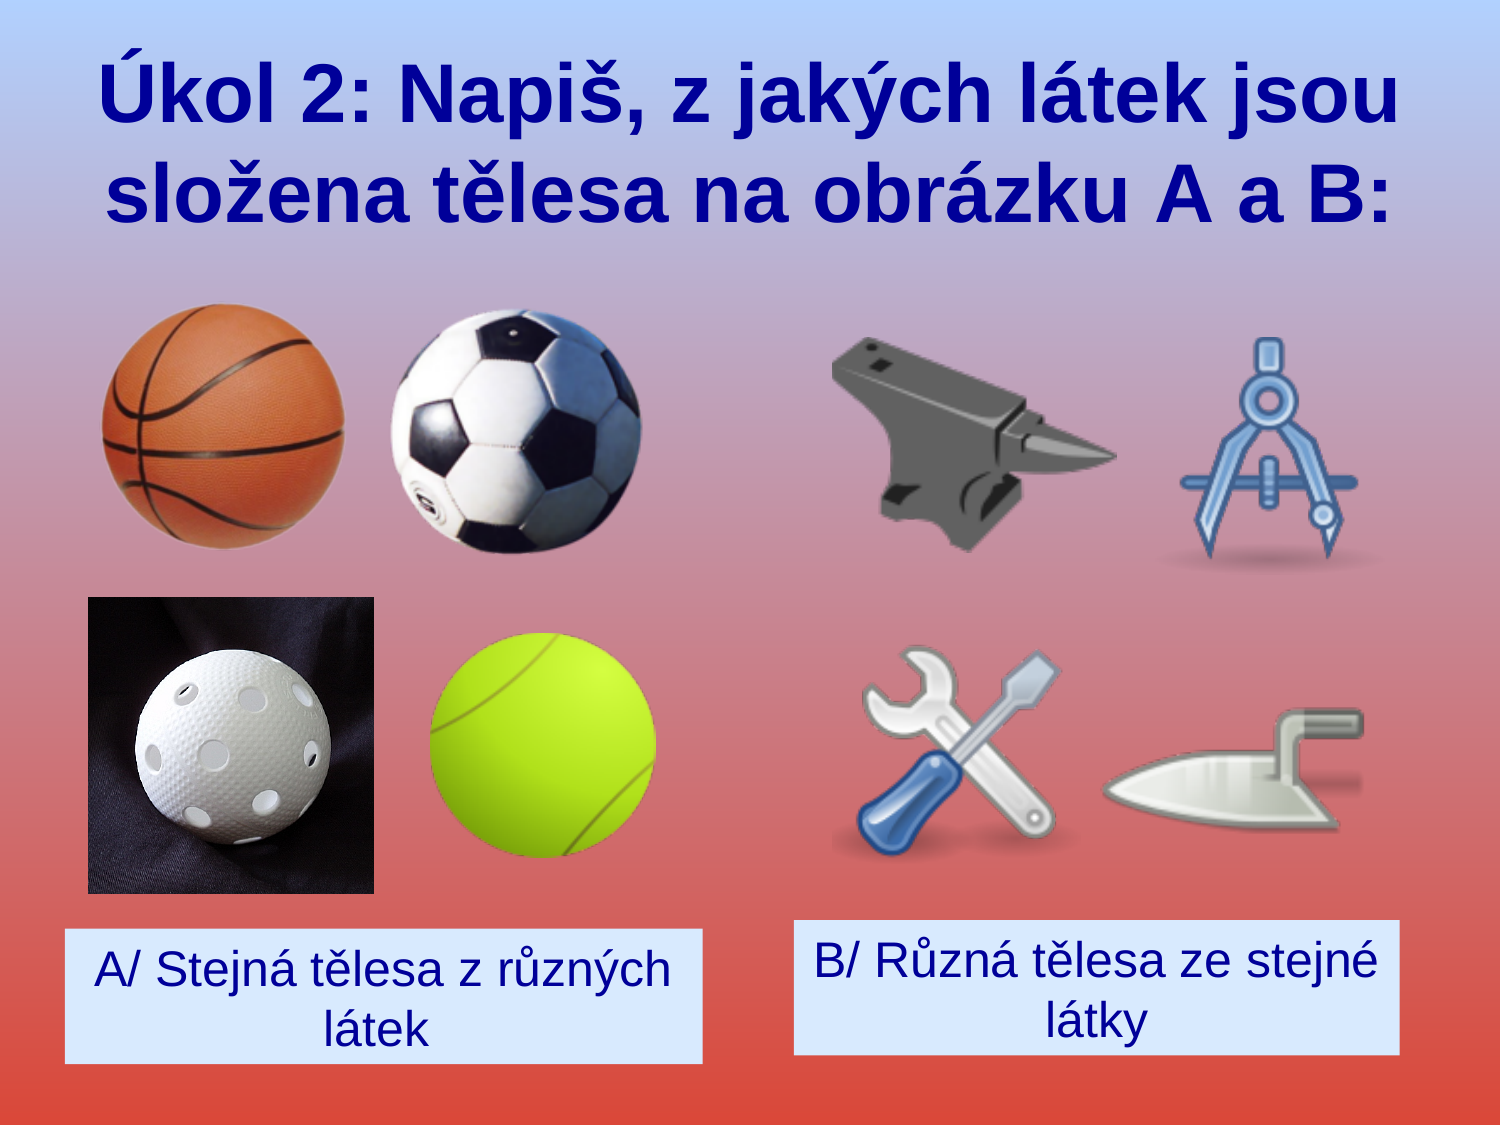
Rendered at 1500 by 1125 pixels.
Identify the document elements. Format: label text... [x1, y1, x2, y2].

picture [1151, 337, 1388, 575]
picture [832, 337, 1117, 553]
title Úkol 2: Napiš, z jakých látek jsou složena tělesa na obrázku A a B: [75, 31, 1426, 247]
picture [832, 621, 1081, 870]
text_box A/ Stejná tělesa z různých látek [64, 928, 703, 1065]
text_box B/ Různá tělesa ze stejné látky [793, 920, 1400, 1056]
picture [430, 633, 656, 858]
picture [1092, 621, 1376, 905]
picture [88, 278, 672, 587]
picture [88, 597, 374, 894]
